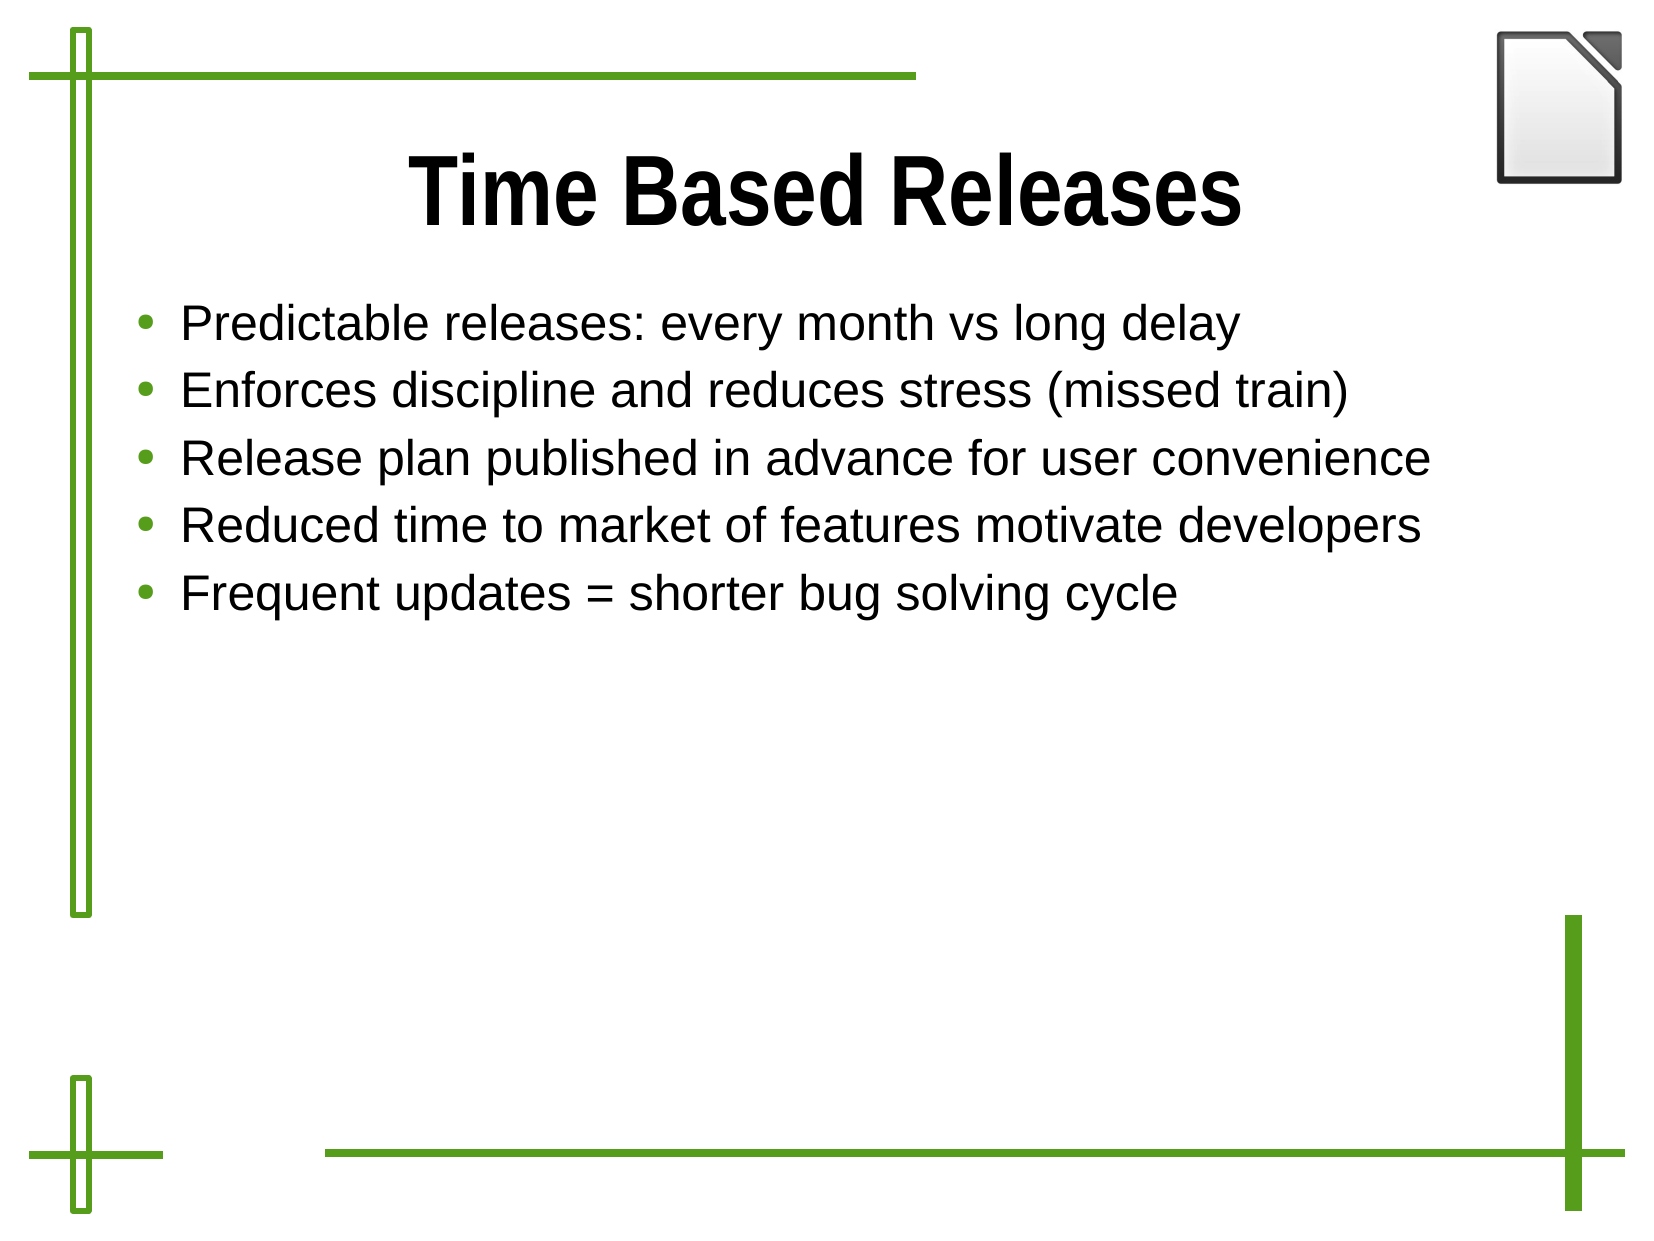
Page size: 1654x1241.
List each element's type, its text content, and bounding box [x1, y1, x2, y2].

list Predictable releases: every month vs long delay Enforces discipline and reduces stress (missed train) Release plan published in advance for user convenience Reduced time to market of features motivate developers Frequent updates = shorter bug solving cycle [118, 295, 1536, 1123]
picture [1494, 29, 1624, 186]
title Time Based Releases [118, 118, 1536, 260]
